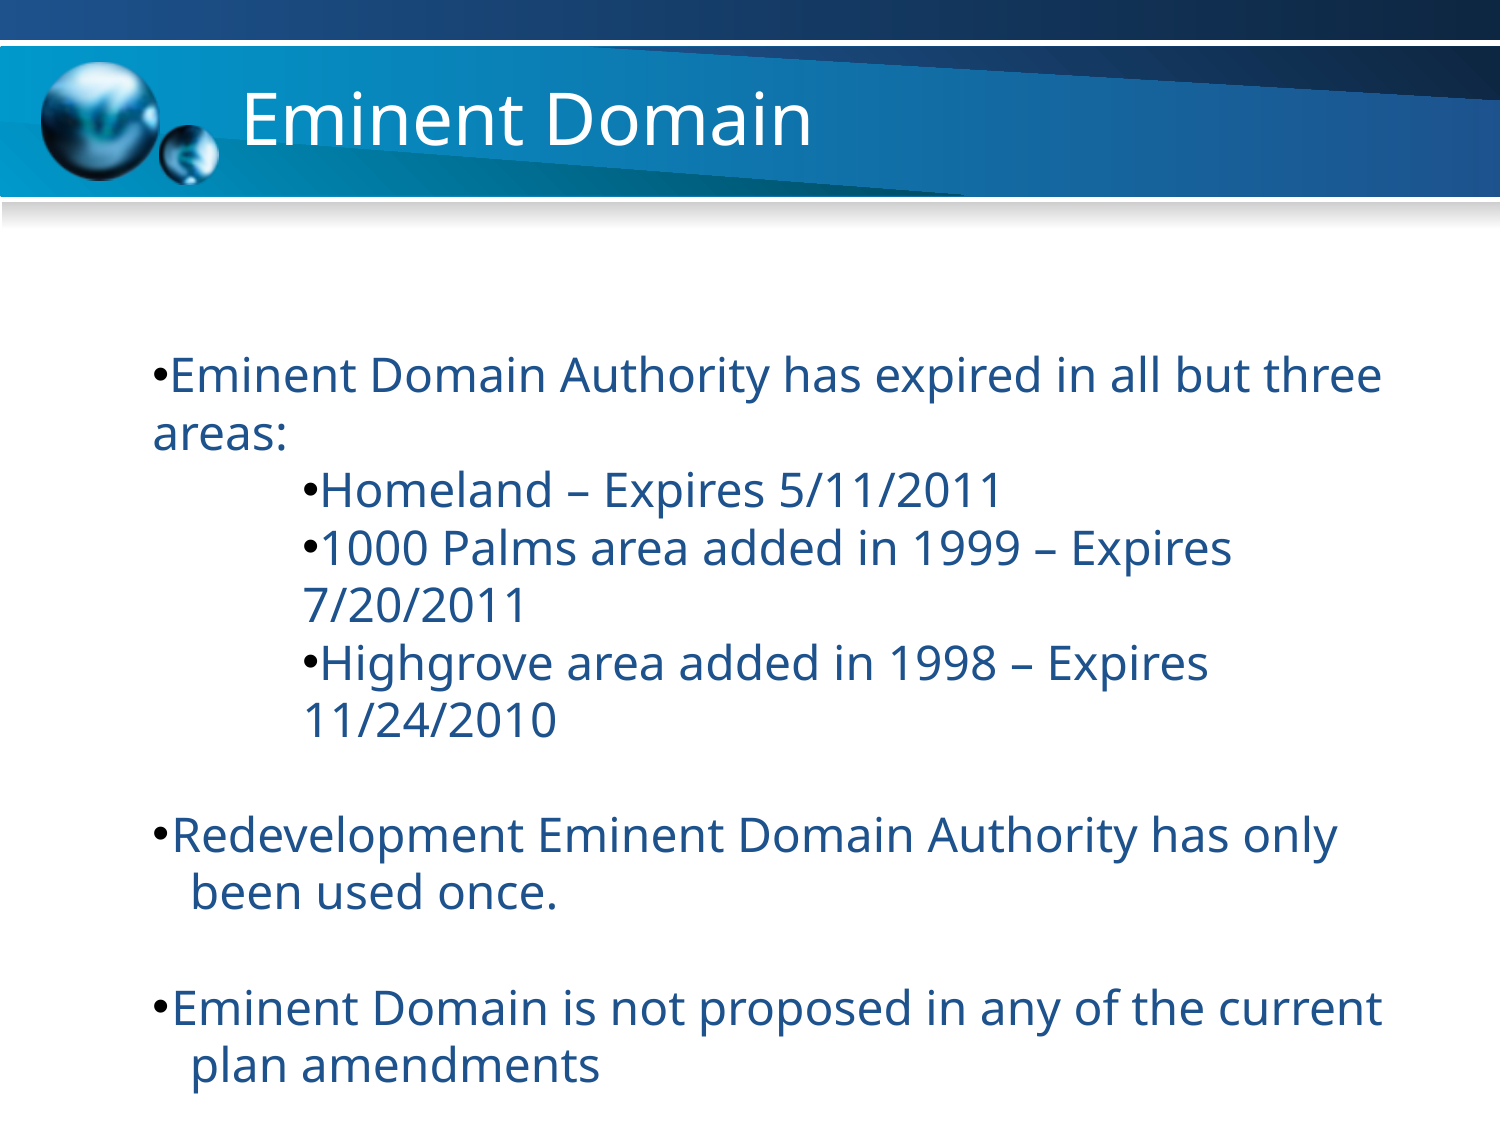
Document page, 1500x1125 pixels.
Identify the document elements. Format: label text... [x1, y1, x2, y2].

title Eminent Domain [225, 45, 1500, 188]
text_box Eminent Domain Authority has expired in all but three areas: Homeland – Expires 5/11/2011 1000 Palms area added in 1999 – Expires 7/20/2011 Highgrove area added in 1998 – Expires 11/24/2010 Redevelopment Eminent Domain Authority has only been used once. Eminent Domain is not proposed in any of the current plan amendments [137, 338, 1425, 1100]
